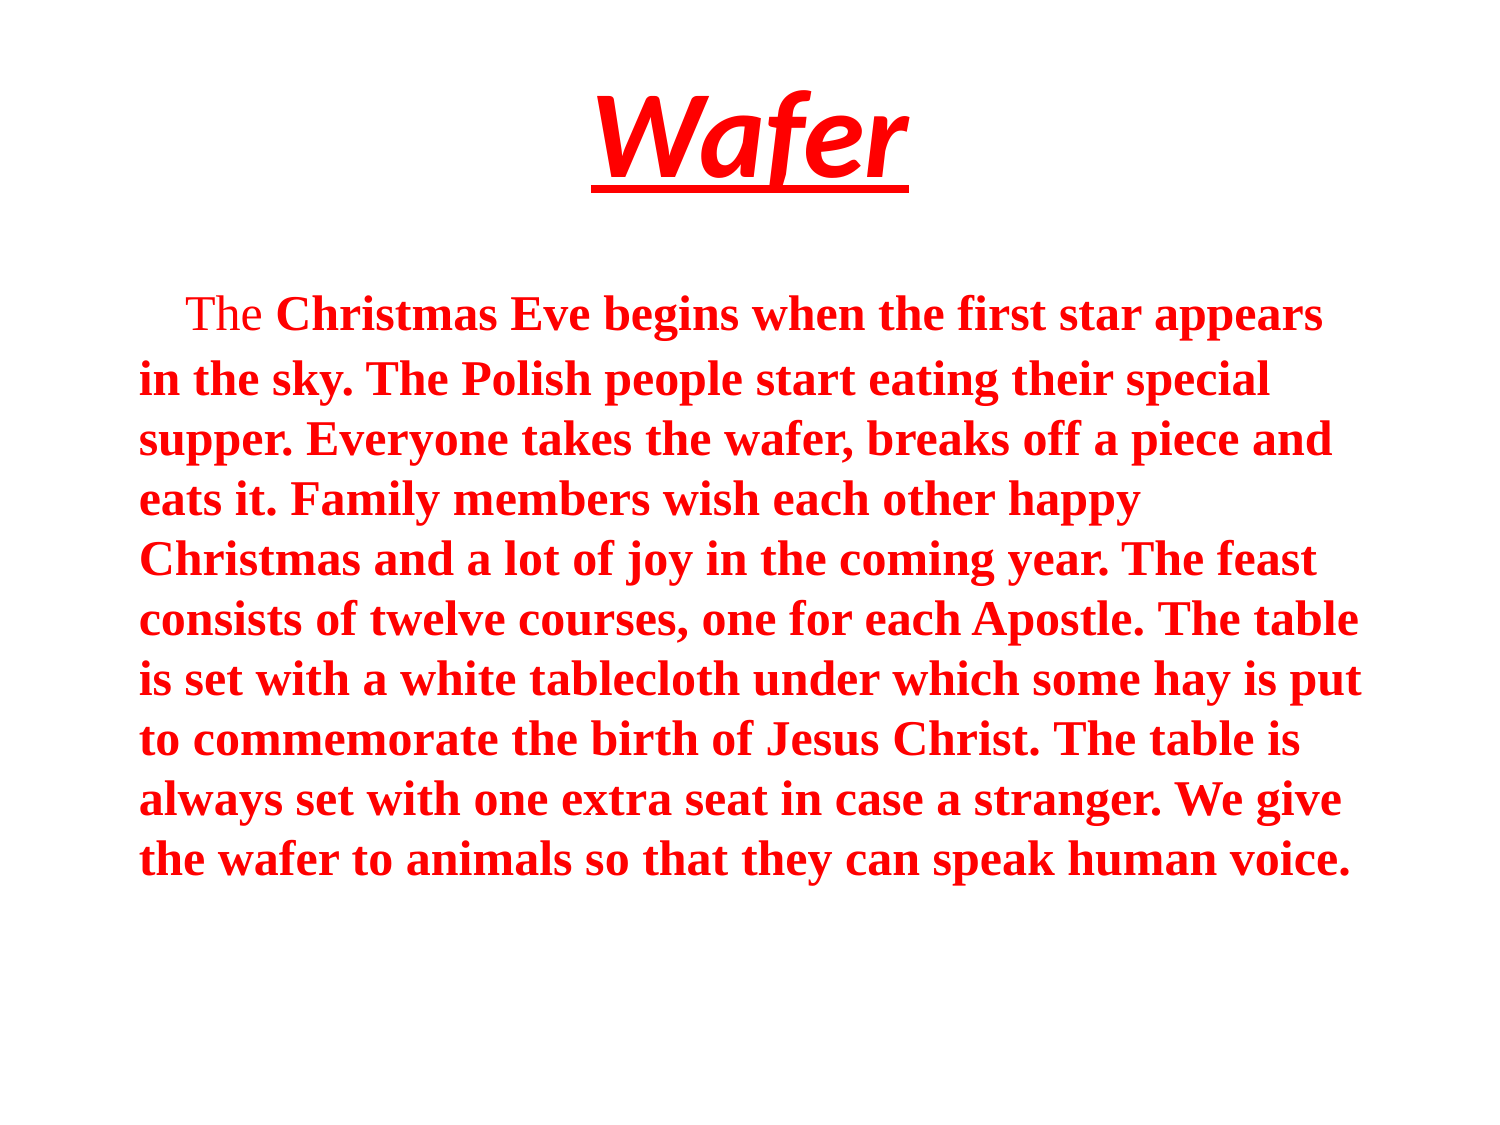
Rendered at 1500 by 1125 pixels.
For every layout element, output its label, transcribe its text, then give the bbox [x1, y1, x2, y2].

title Wafer [75, 45, 1425, 233]
list The Christmas Eve begins when the first star appears in the sky. The Polish people start eating their special supper. Everyone takes the wafer, breaks off a piece and eats it. Family members wish each other happy Christmas and a lot of joy in the coming year. The feast consists of twelve courses, one for each Apostle. The table is set with a white tablecloth under which some hay is put to commemorate the birth of Jesus Christ. The table is always set with one extra seat in case a stranger. We give the wafer to animals so that they can speak human voice. [123, 248, 1388, 945]
